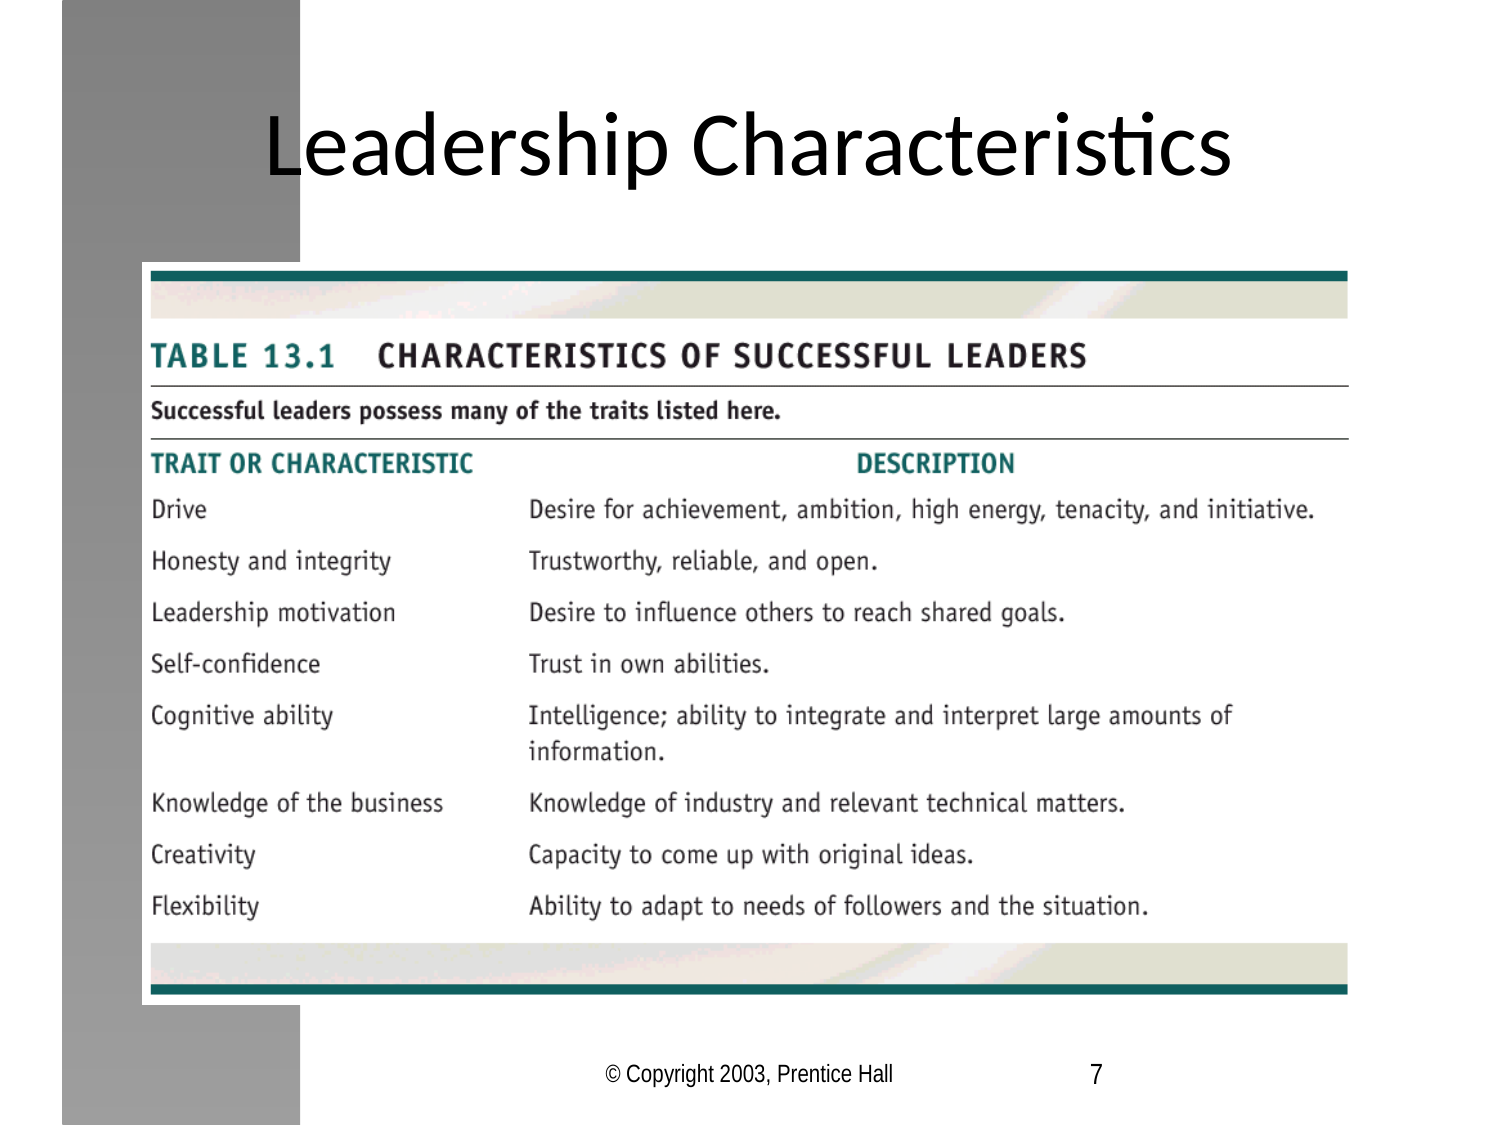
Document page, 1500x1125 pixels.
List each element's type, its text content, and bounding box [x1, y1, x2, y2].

title Leadership Characteristics [75, 45, 1426, 233]
picture [142, 262, 1358, 1005]
text_box 7 [1074, 1042, 1426, 1103]
text_box © Copyright 2003, Prentice Hall [512, 1042, 988, 1103]
